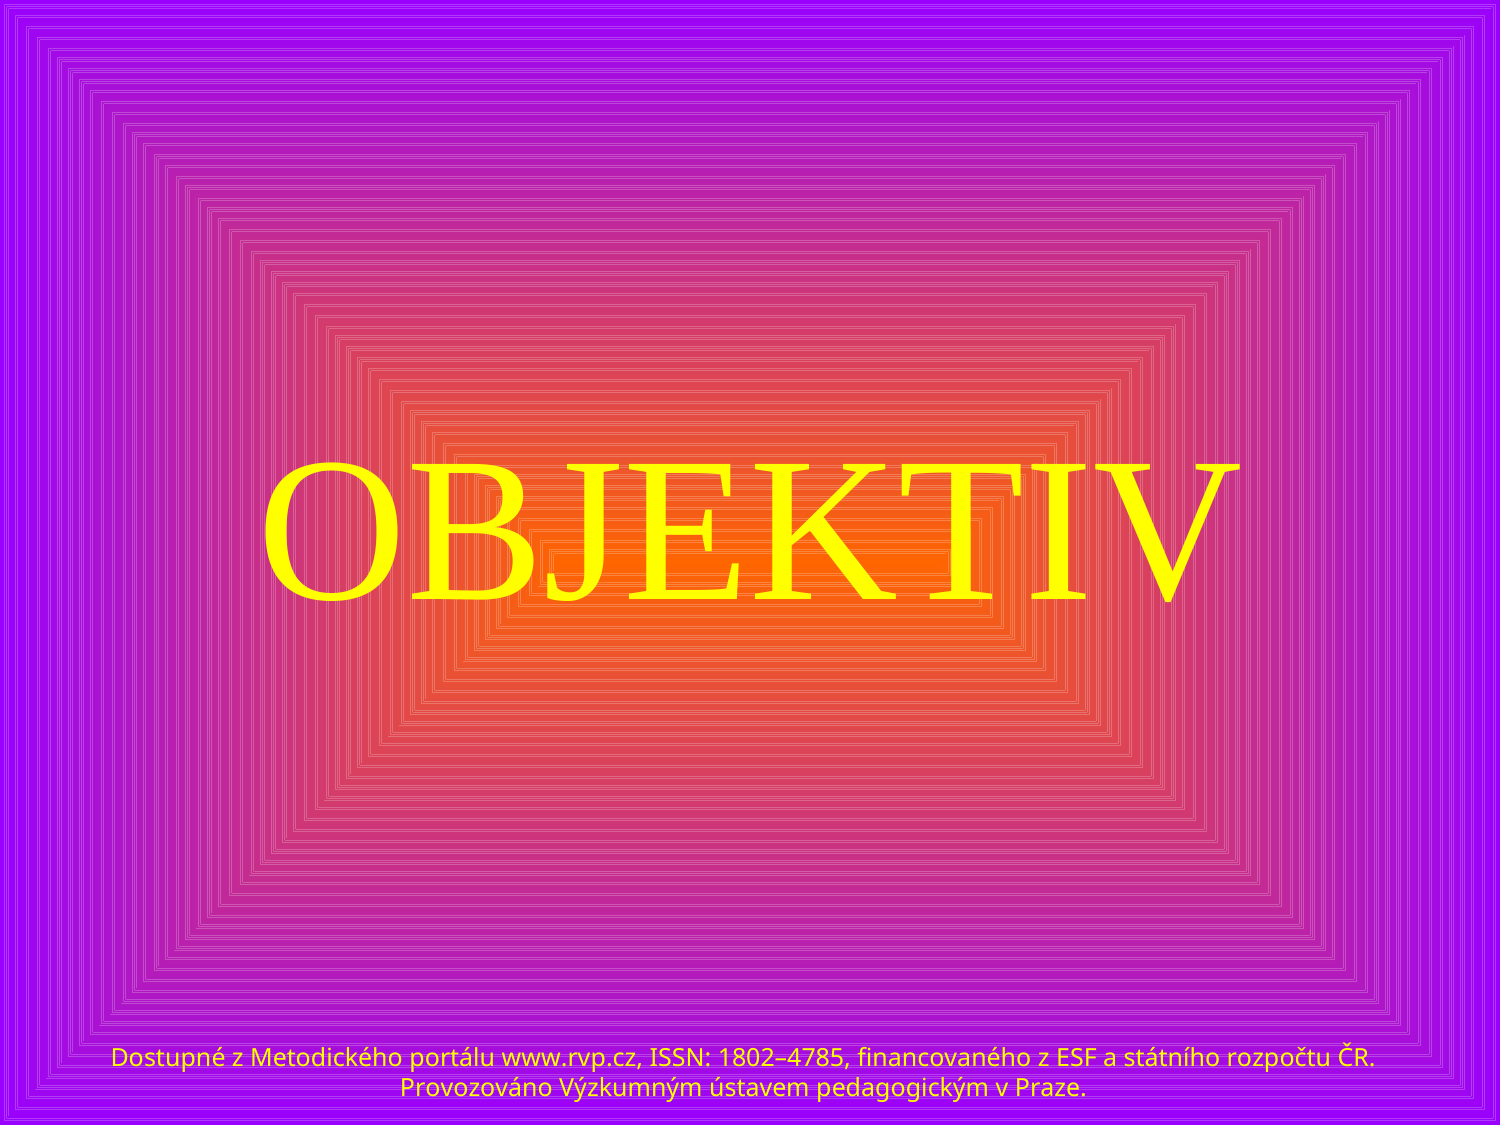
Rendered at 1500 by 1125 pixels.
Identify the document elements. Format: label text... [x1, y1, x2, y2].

text_box Dostupné z Metodického portálu www.rvp.cz, ISSN: 1802–4785, financovaného z ESF a státního rozpočtu ČR. Provozováno Výzkumným ústavem pedagogickým v Praze. [35, 1041, 1454, 1102]
text_box OBJEKTIV [0, 385, 1500, 649]
